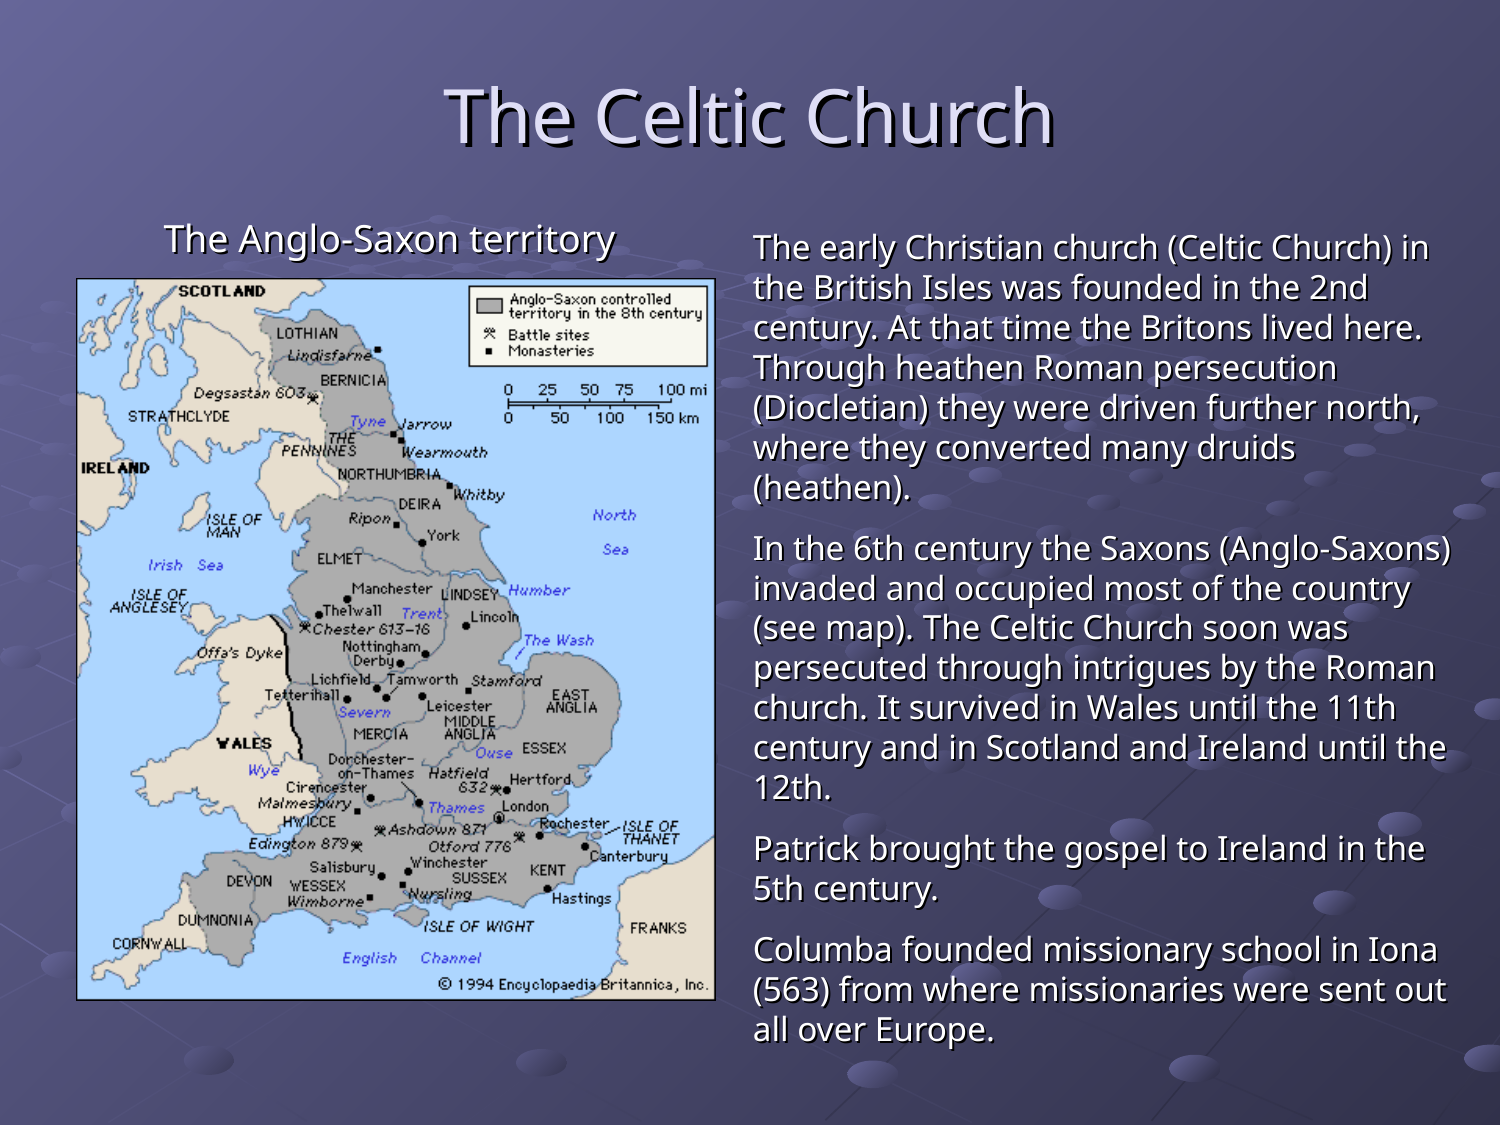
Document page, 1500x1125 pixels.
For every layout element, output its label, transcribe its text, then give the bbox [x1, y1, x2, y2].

picture [76, 278, 716, 1001]
title The Celtic Church [75, 42, 1425, 185]
text_box The Anglo-Saxon territory [76, 208, 703, 268]
text_box The early Christian church (Celtic Church) in the British Isles was founded in the 2nd century. At that time the Britons lived here. Through heathen Roman persecution (Diocletian) they were driven further north, where they converted many druids (heathen). In the 6th century the Saxons (Anglo-Saxons) invaded and occupied most of the country (see map). The Celtic Church soon was persecuted through intrigues by the Roman church. It survived in Wales until the 11th century and in Scotland and Ireland until the 12th. Patrick brought the gospel to Ireland in the 5th century. Columba founded missionary school in Iona (563) from where missionaries were sent out all over Europe. [738, 218, 1471, 1056]
